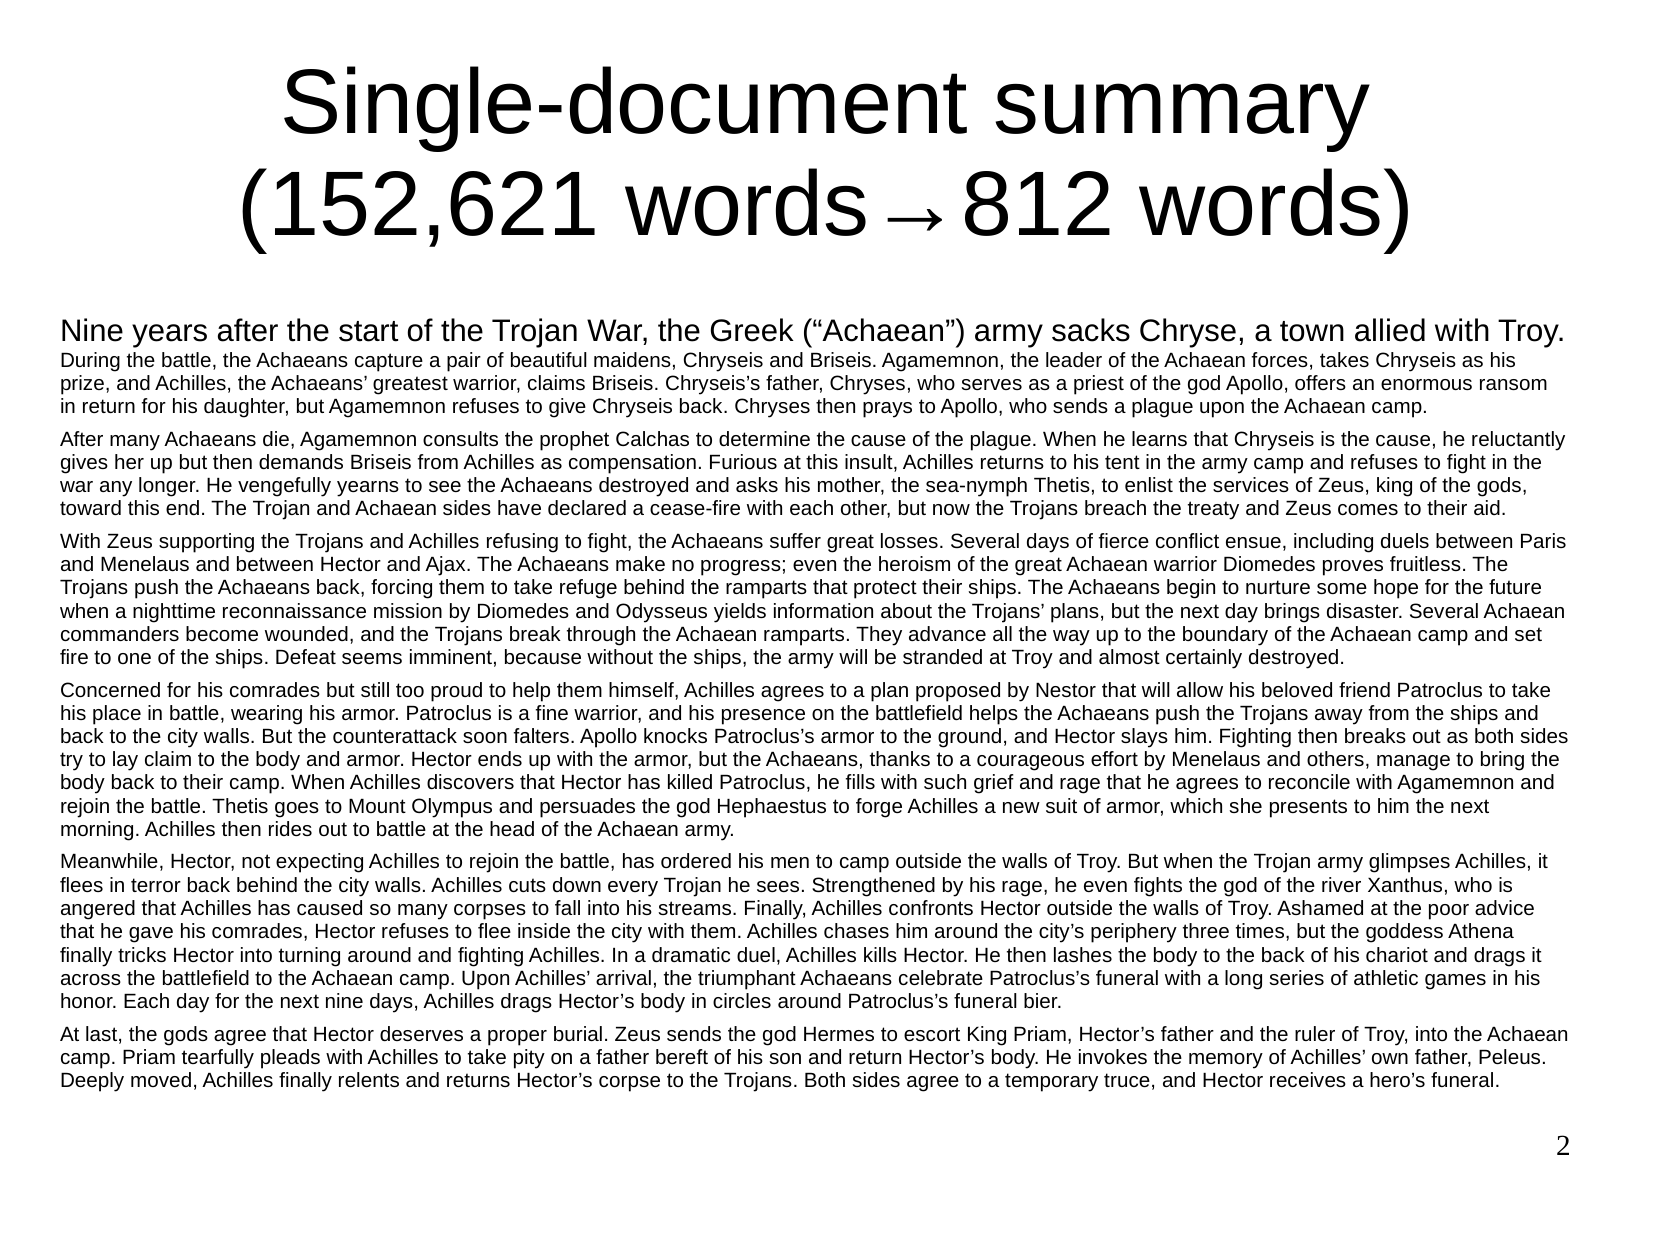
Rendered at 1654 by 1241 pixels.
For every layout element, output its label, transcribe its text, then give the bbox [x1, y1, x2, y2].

title Single-document summary (152,621 words→812 words) [82, 49, 1571, 257]
list Nine years after the start of the Trojan War, the Greek (“Achaean”) army sacks Chryse, a town allied with Troy. During the battle, the Achaeans capture a pair of beautiful maidens, Chryseis and Briseis. Agamemnon, the leader of the Achaean forces, takes Chryseis as his prize, and Achilles, the Achaeans’ greatest warrior, claims Briseis. Chryseis’s father, Chryses, who serves as a priest of the god Apollo, offers an enormous ransom in return for his daughter, but Agamemnon refuses to give Chryseis back. Chryses then prays to Apollo, who sends a plague upon the Achaean camp. After many Achaeans die, Agamemnon consults the prophet Calchas to determine the cause of the plague. When he learns that Chryseis is the cause, he reluctantly gives her up but then demands Briseis from Achilles as compensation. Furious at this insult, Achilles returns to his tent in the army camp and refuses to fight in the war any longer. He vengefully yearns to see the Achaeans destroyed and asks his mother, the sea-nymph Thetis, to enlist the services of Zeus, king of the gods, toward this end. The Trojan and Achaean sides have declared a cease-fire with each other, but now the Trojans breach the treaty and Zeus comes to their aid. With Zeus supporting the Trojans and Achilles refusing to fight, the Achaeans suffer great losses. Several days of fierce conflict ensue, including duels between Paris and Menelaus and between Hector and Ajax. The Achaeans make no progress; even the heroism of the great Achaean warrior Diomedes proves fruitless. The Trojans push the Achaeans back, forcing them to take refuge behind the ramparts that protect their ships. The Achaeans begin to nurture some hope for the future when a nighttime reconnaissance mission by Diomedes and Odysseus yields information about the Trojans’ plans, but the next day brings disaster. Several Achaean commanders become wounded, and the Trojans break through the Achaean ramparts. They advance all the way up to the boundary of the Achaean camp and set fire to one of the ships. Defeat seems imminent, because without the ships, the army will be stranded at Troy and almost certainly destroyed. Concerned for his comrades but still too proud to help them himself, Achilles agrees to a plan proposed by Nestor that will allow his beloved friend Patroclus to take his place in battle, wearing his armor. Patroclus is a fine warrior, and his presence on the battlefield helps the Achaeans push the Trojans away from the ships and back to the city walls. But the counterattack soon falters. Apollo knocks Patroclus’s armor to the ground, and Hector slays him. Fighting then breaks out as both sides try to lay claim to the body and armor. Hector ends up with the armor, but the Achaeans, thanks to a courageous effort by Menelaus and others, manage to bring the body back to their camp. When Achilles discovers that Hector has killed Patroclus, he fills with such grief and rage that he agrees to reconcile with Agamemnon and rejoin the battle. Thetis goes to Mount Olympus and persuades the god Hephaestus to forge Achilles a new suit of armor, which she presents to him the next morning. Achilles then rides out to battle at the head of the Achaean army. Meanwhile, Hector, not expecting Achilles to rejoin the battle, has ordered his men to camp outside the walls of Troy. But when the Trojan army glimpses Achilles, it flees in terror back behind the city walls. Achilles cuts down every Trojan he sees. Strengthened by his rage, he even fights the god of the river Xanthus, who is angered that Achilles has caused so many corpses to fall into his streams. Finally, Achilles confronts Hector outside the walls of Troy. Ashamed at the poor advice that he gave his comrades, Hector refuses to flee inside the city with them. Achilles chases him around the city’s periphery three times, but the goddess Athena finally tricks Hector into turning around and fighting Achilles. In a dramatic duel, Achilles kills Hector. He then lashes the body to the back of his chariot and drags it across the battlefield to the Achaean camp. Upon Achilles’ arrival, the triumphant Achaeans celebrate Patroclus’s funeral with a long series of athletic games in his honor. Each day for the next nine days, Achilles drags Hector’s body in circles around Patroclus’s funeral bier. At last, the gods agree that Hector deserves a proper burial. Zeus sends the god Hermes to escort King Priam, Hector’s father and the ruler of Troy, into the Achaean camp. Priam tearfully pleads with Achilles to take pity on a father bereft of his son and return Hector’s body. He invokes the memory of Achilles’ own father, Peleus. Deeply moved, Achilles finally relents and returns Hector’s corpse to the Trojans. Both sides agree to a temporary truce, and Hector receives a hero’s funeral. [60, 313, 1571, 1126]
